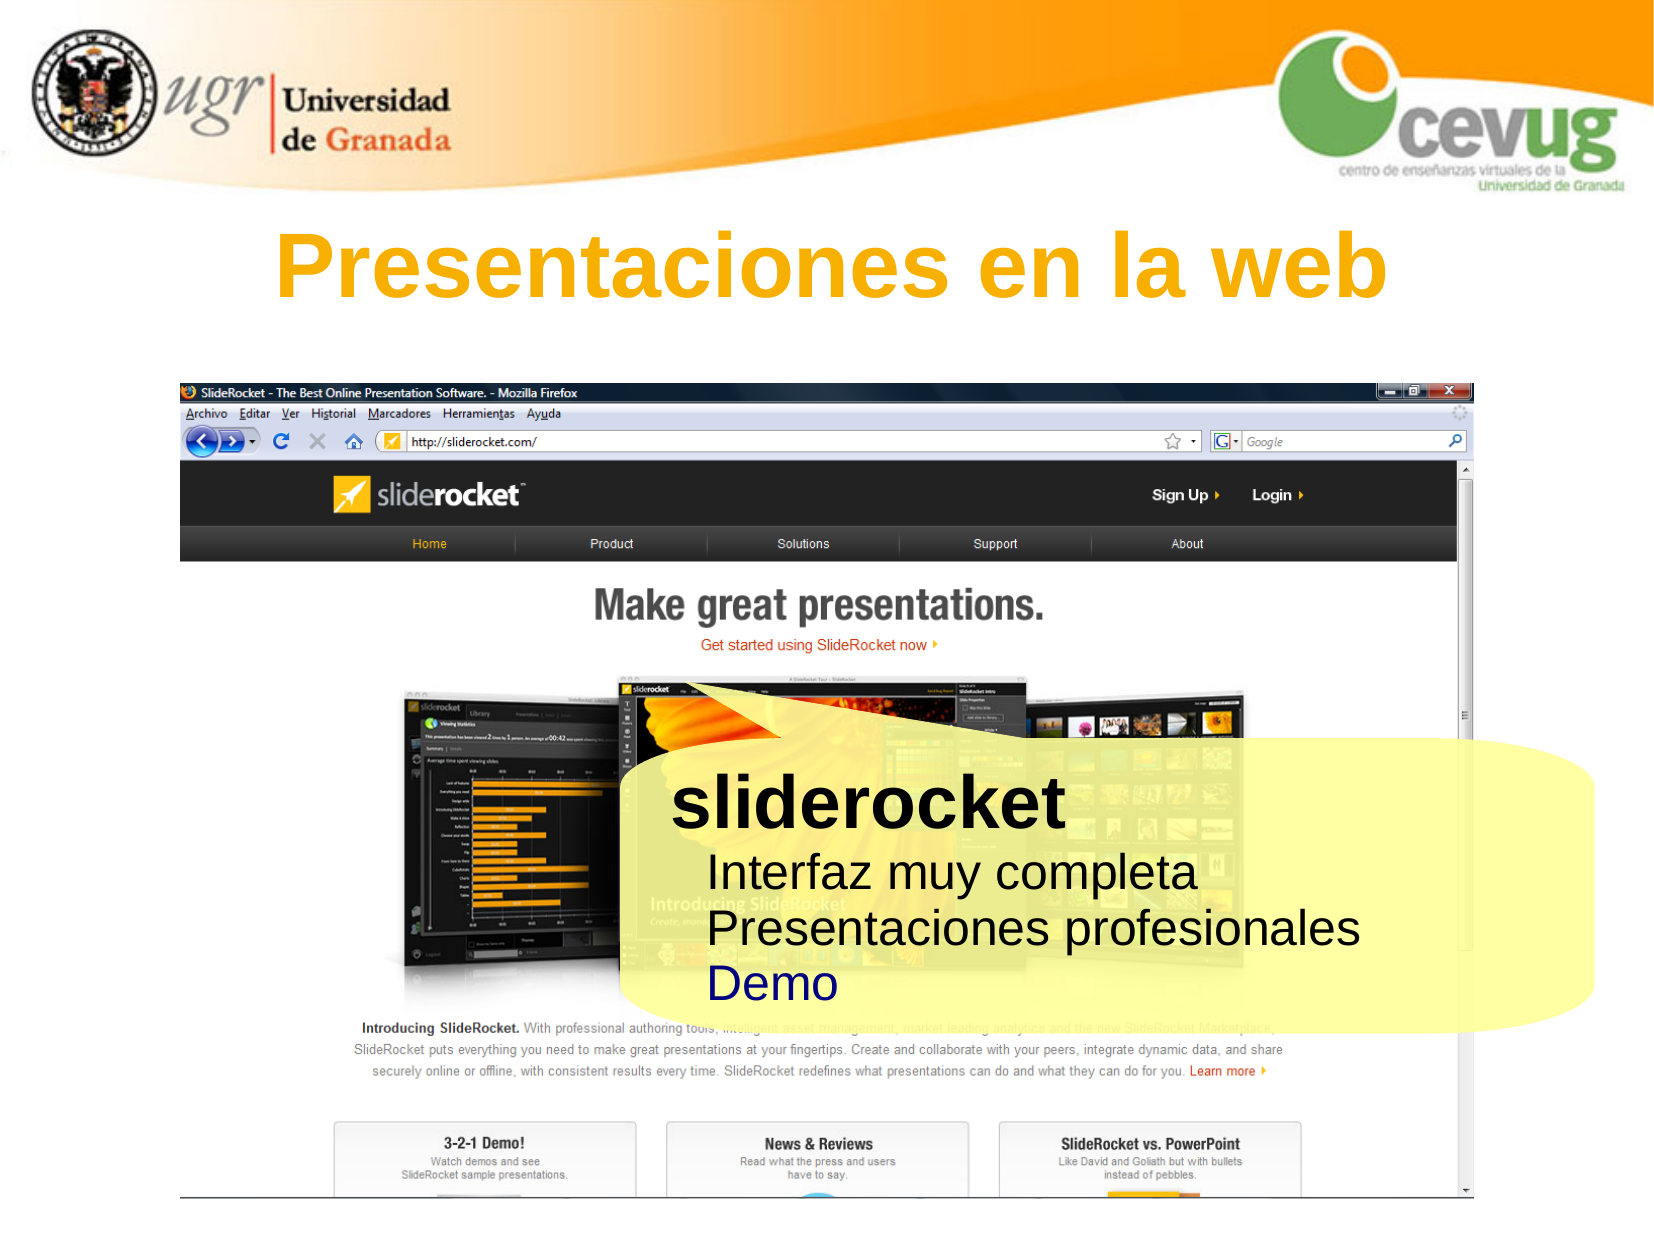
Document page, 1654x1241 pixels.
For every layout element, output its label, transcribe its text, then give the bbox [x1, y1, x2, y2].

text_box sliderocket Interfaz muy completa Presentaciones profesionales Demo [620, 681, 1595, 1034]
picture [180, 383, 1474, 1199]
title Presentaciones en la web [88, 177, 1577, 355]
